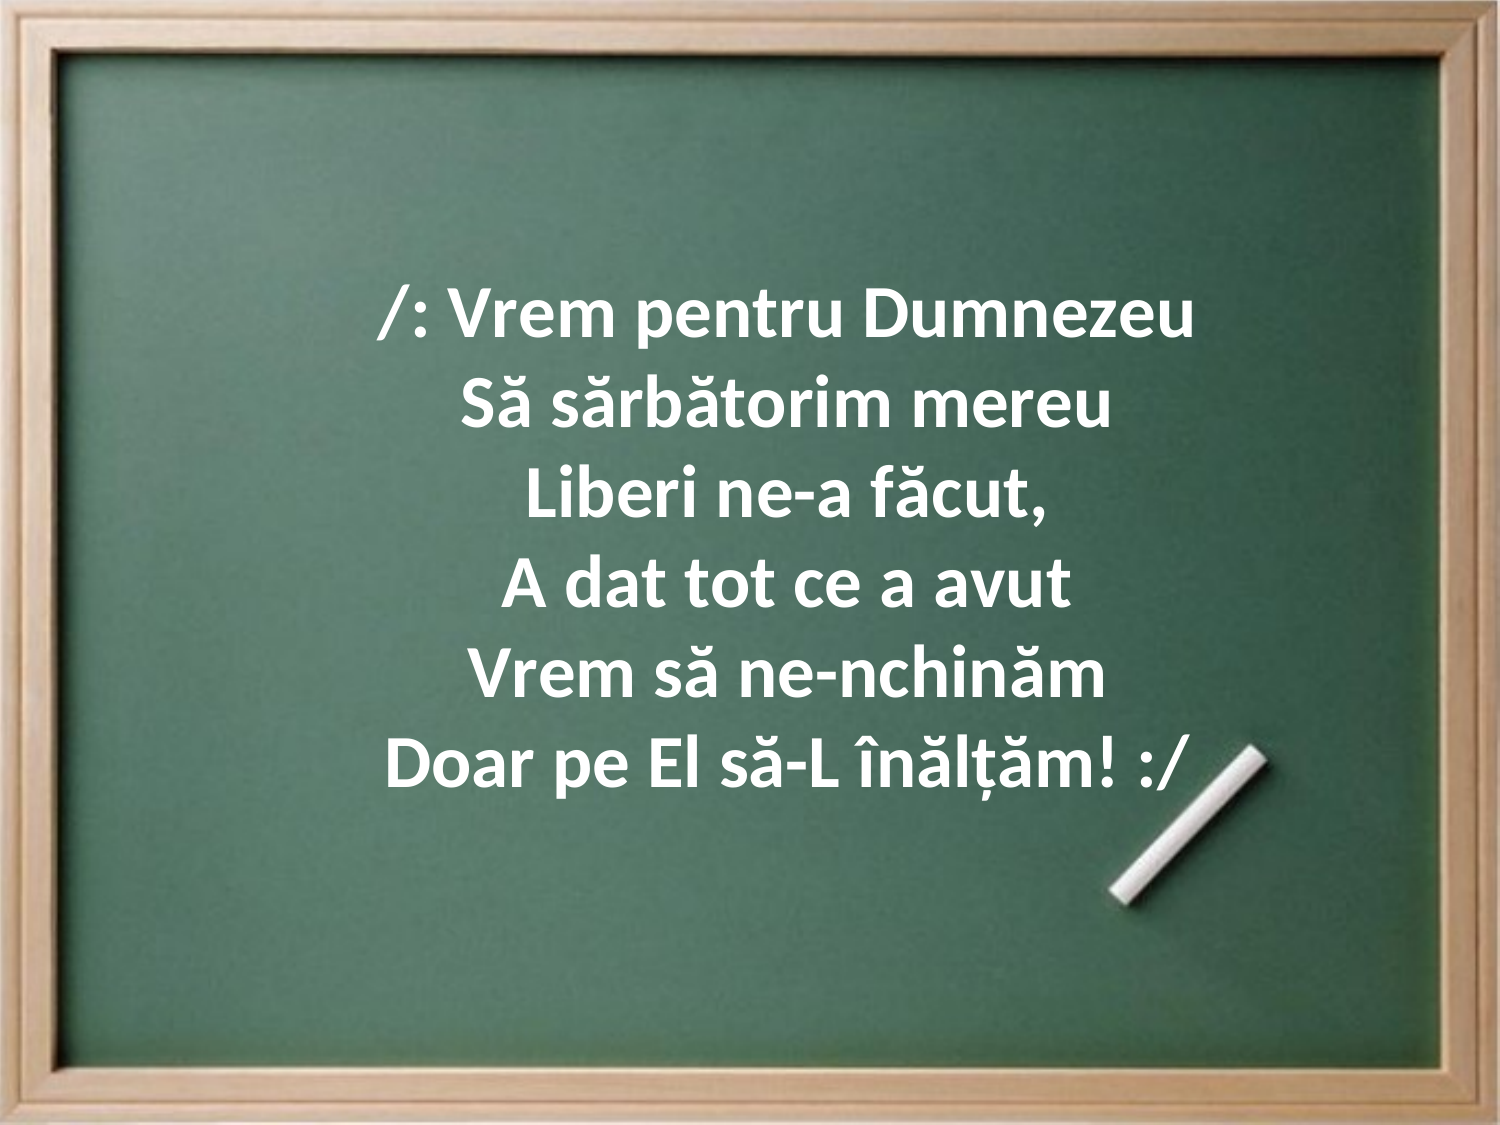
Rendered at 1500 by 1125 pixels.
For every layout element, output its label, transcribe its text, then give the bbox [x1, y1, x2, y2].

title /: Vrem pentru Dumnezeu Să sărbătorim mereu Liberi ne-a făcut, A dat tot ce a avut Vrem să ne-nchinăm Doar pe El să-L înălţăm! :/ [112, 255, 1463, 714]
